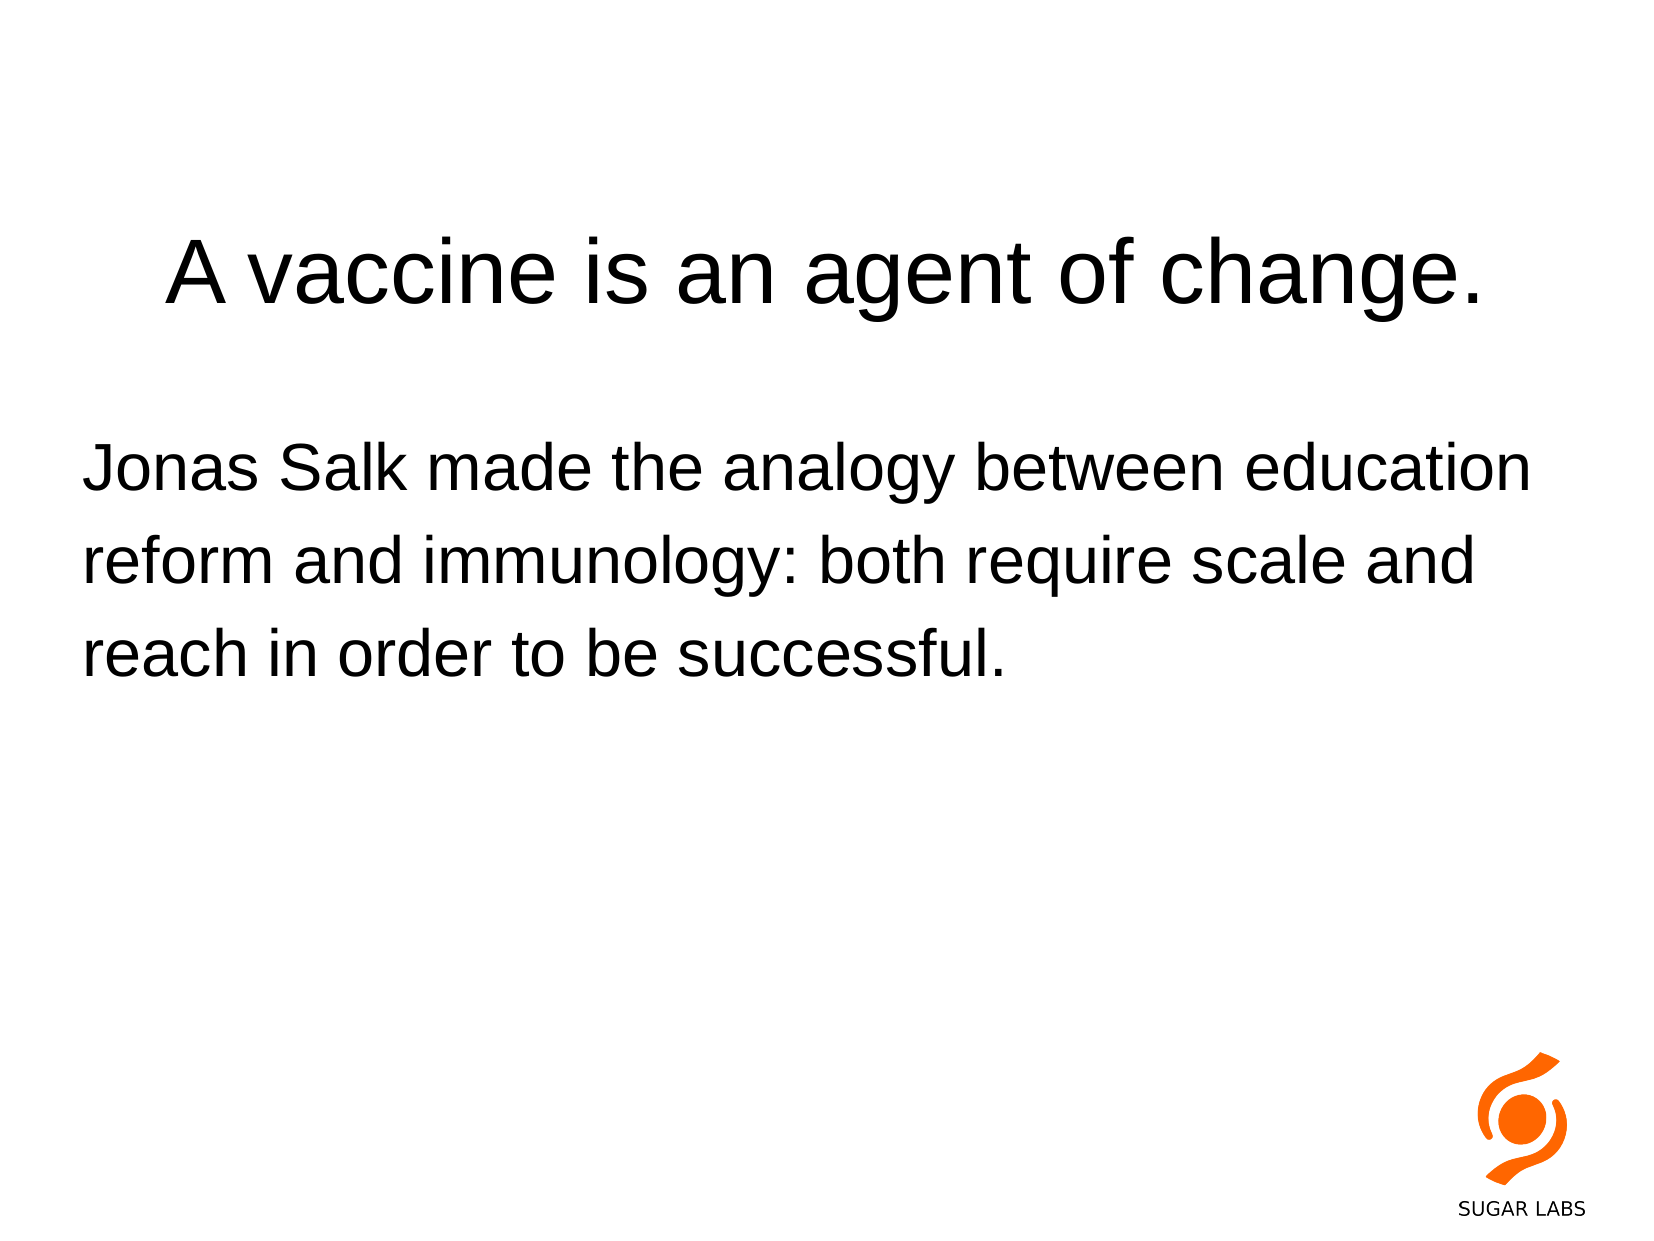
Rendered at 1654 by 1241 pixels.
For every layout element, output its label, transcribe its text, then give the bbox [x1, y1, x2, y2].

list Jonas Salk made the analogy between education reform and immunology: both require scale and reach in order to be successful. [82, 412, 1571, 1094]
title A vaccine is an agent of change. [82, 155, 1571, 363]
picture [1459, 1052, 1585, 1216]
